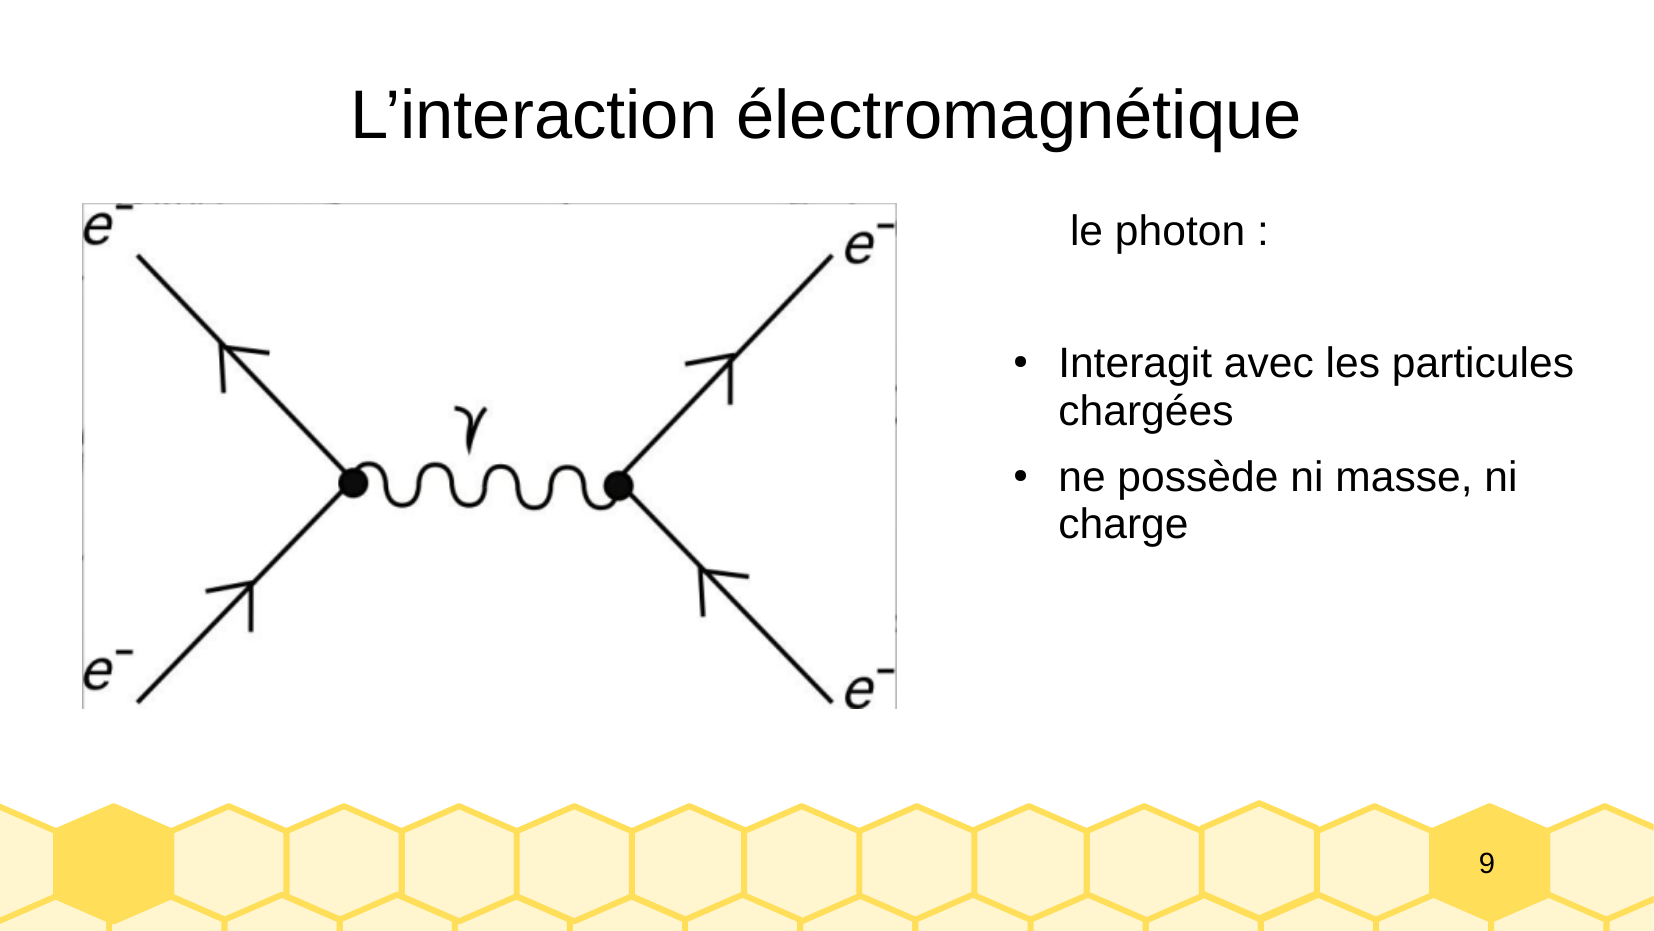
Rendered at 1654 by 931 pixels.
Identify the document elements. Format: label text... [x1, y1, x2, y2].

title L’interaction électromagnétique [82, 37, 1571, 193]
list le photon : Interagit avec les particules chargées ne possède ni masse, ni charge [998, 206, 1654, 551]
picture [82, 203, 897, 709]
